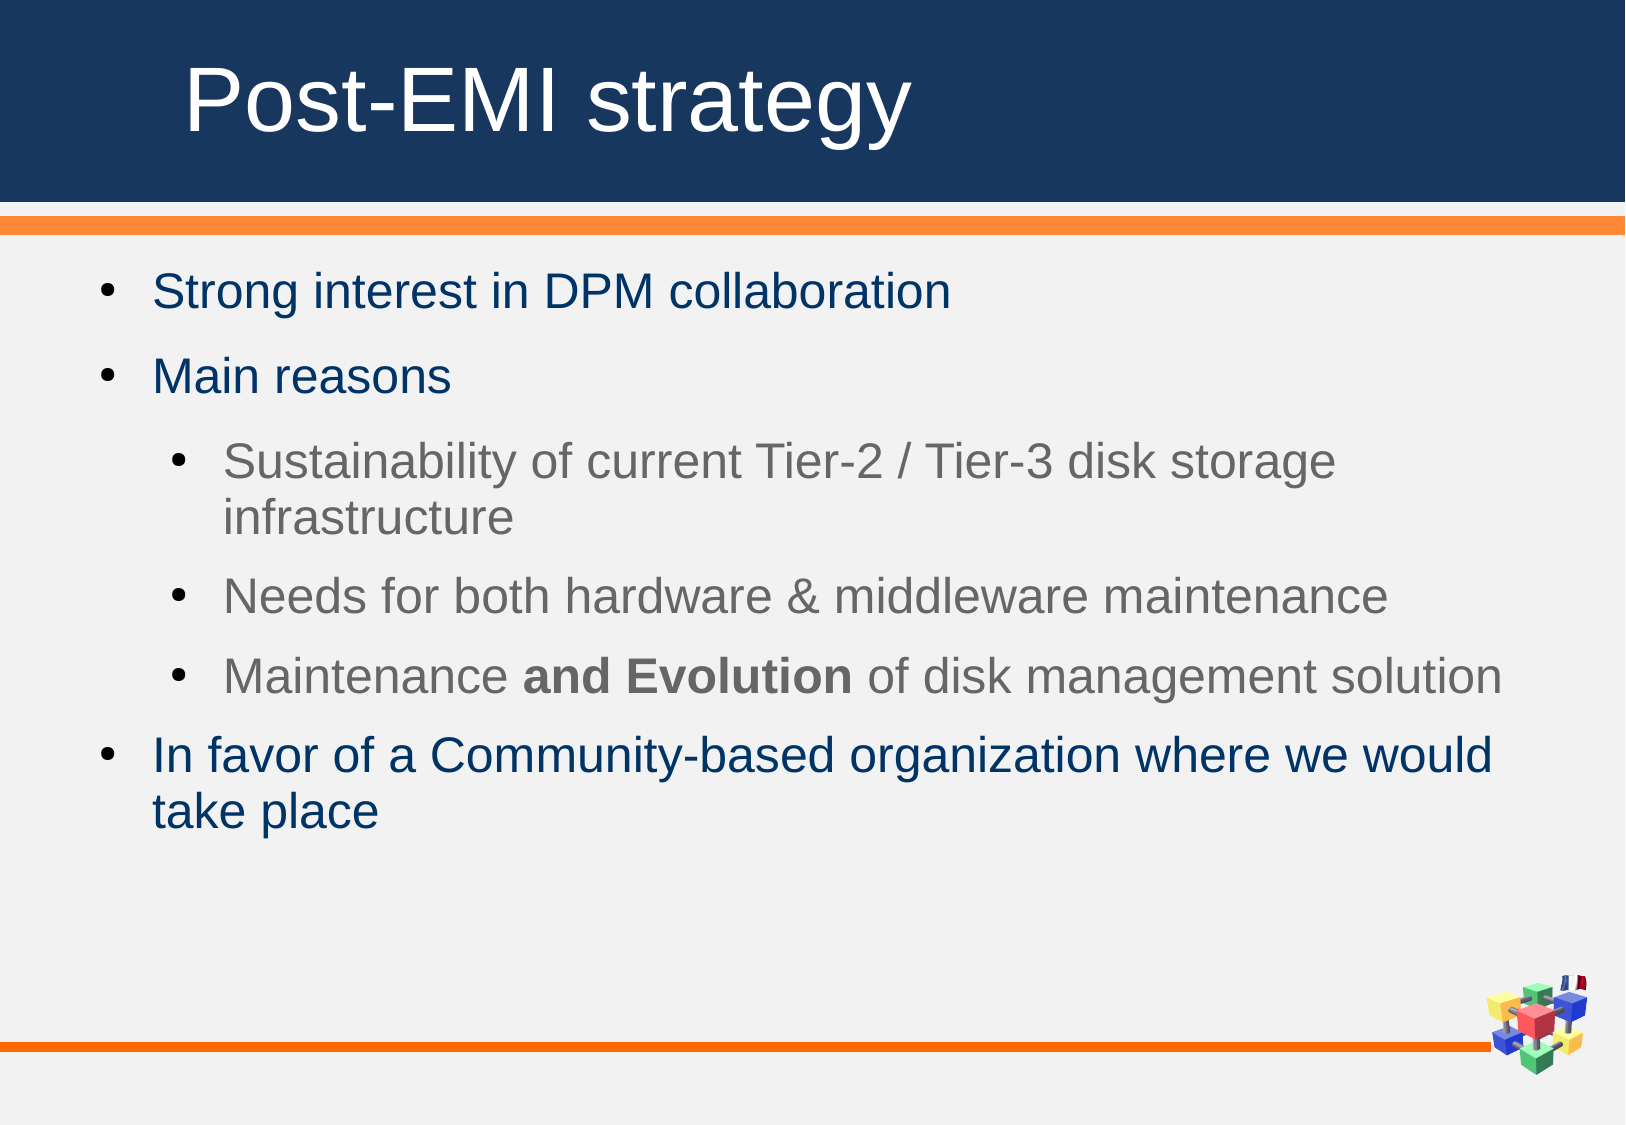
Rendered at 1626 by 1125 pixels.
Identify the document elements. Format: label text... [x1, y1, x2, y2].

list Strong interest in DPM collaboration Main reasons Sustainability of current Tier-2 / Tier-3 disk storage infrastructure Needs for both hardware & middleware maintenance Maintenance and Evolution of disk management solution In favor of a Community-based organization where we would take place [81, 263, 1544, 1006]
title Post-EMI strategy [183, 22, 1565, 178]
picture [1476, 974, 1595, 1076]
